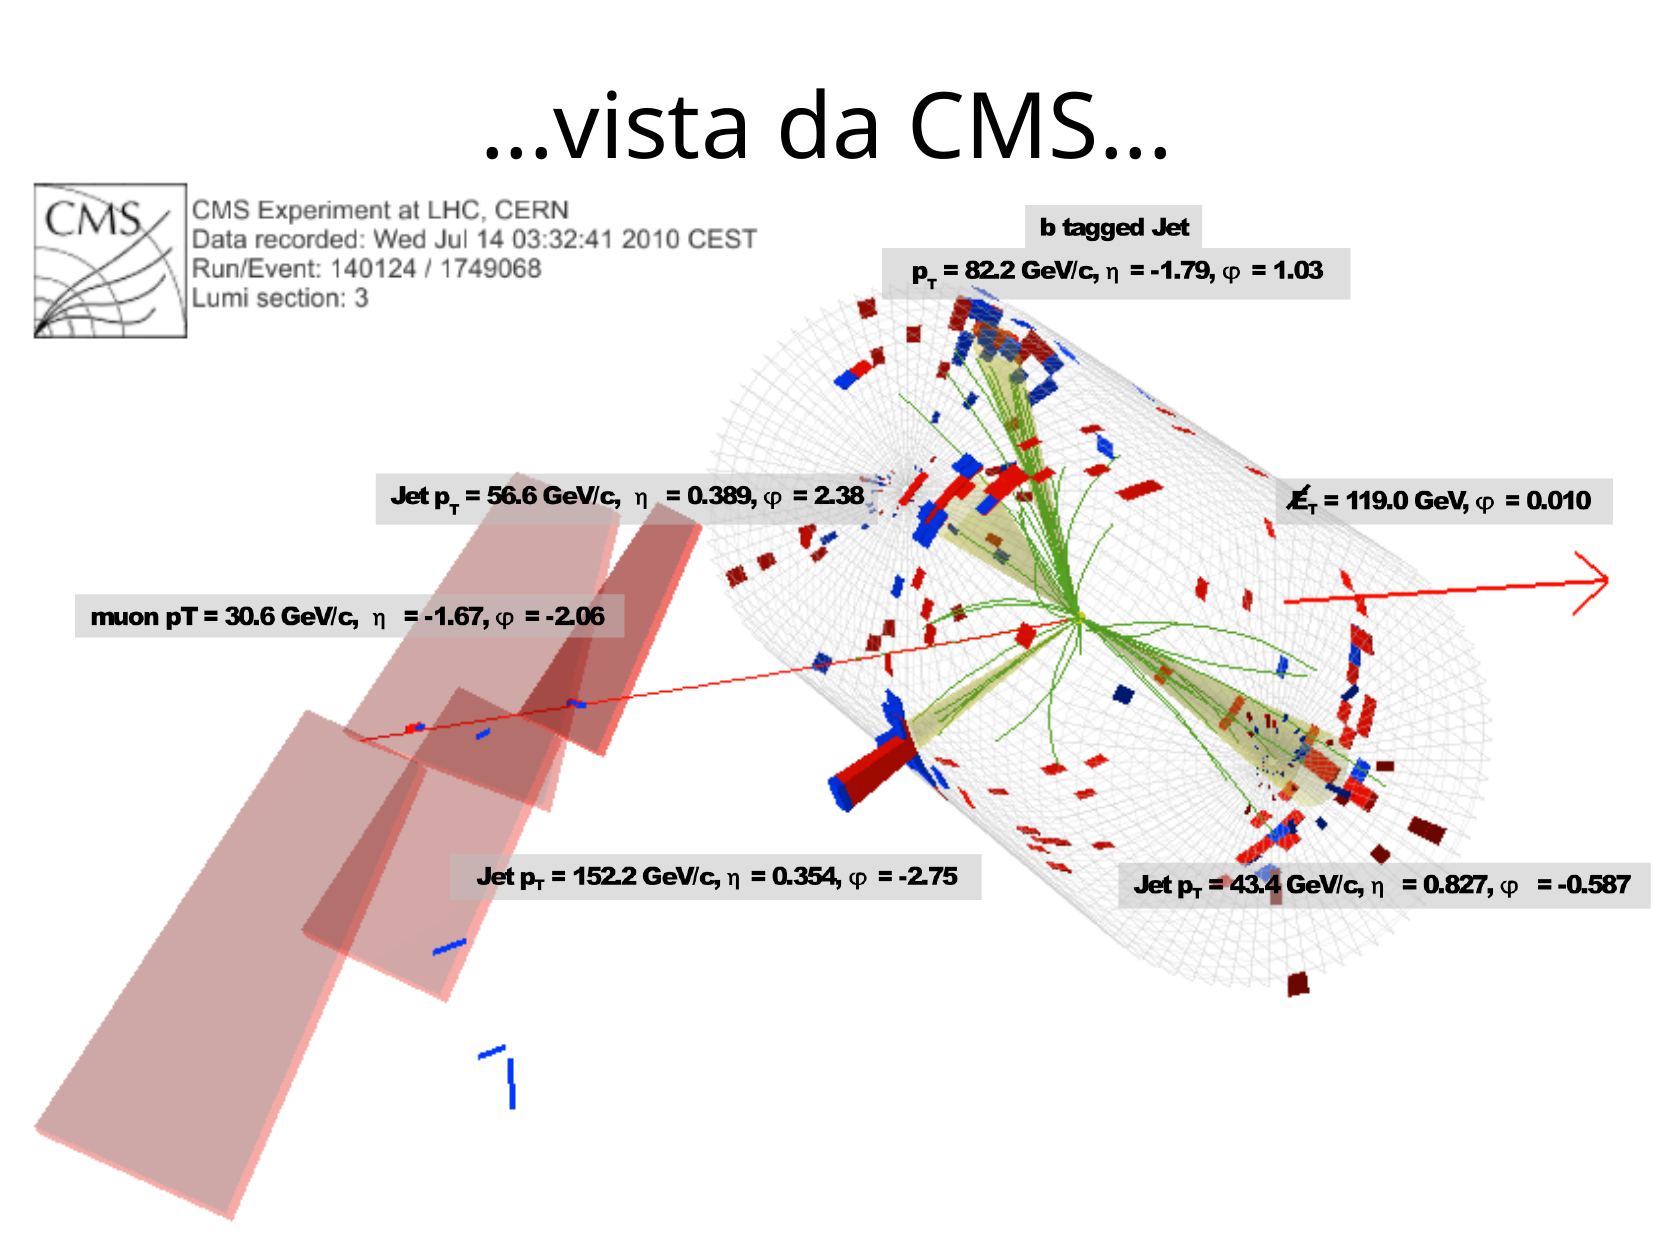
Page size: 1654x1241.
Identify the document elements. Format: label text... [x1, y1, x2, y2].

title ...vista da CMS... [82, 19, 1571, 162]
picture [1, 162, 1652, 1241]
